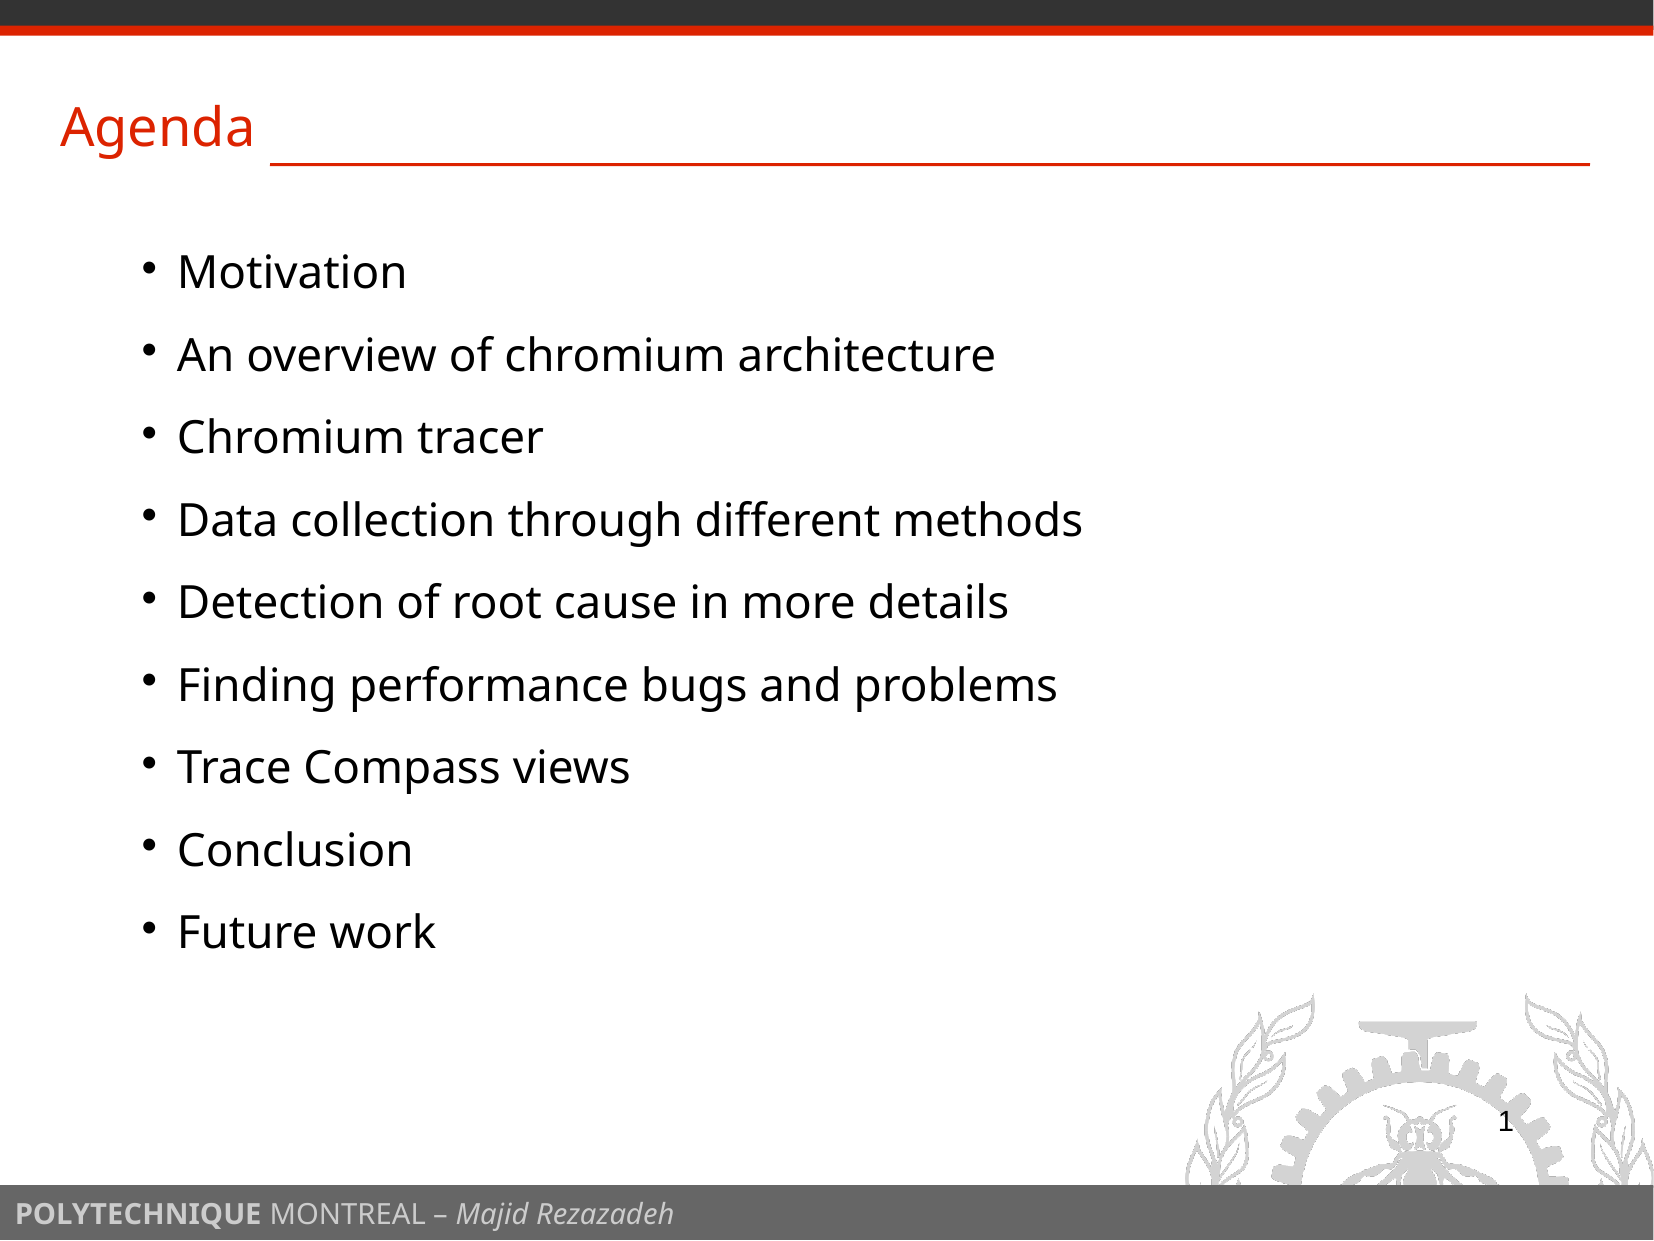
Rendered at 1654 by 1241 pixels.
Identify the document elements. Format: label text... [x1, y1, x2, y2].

picture [1185, 967, 1654, 1185]
text_box Agenda [71, 113, 83, 130]
text_box POLYTECHNIQUE MONTREAL – Majid Rezazadeh [0, 1185, 1654, 1240]
text_box Agenda [60, 37, 1590, 180]
text_box 1 [1483, 1095, 1543, 1156]
text_box Motivation An overview of chromium architecture Chromium tracer Data collection through different methods Detection of root cause in more details Finding performance bugs and problems Trace Compass views Conclusion Future work [105, 314, 1320, 882]
text_box [0, 0, 1654, 36]
